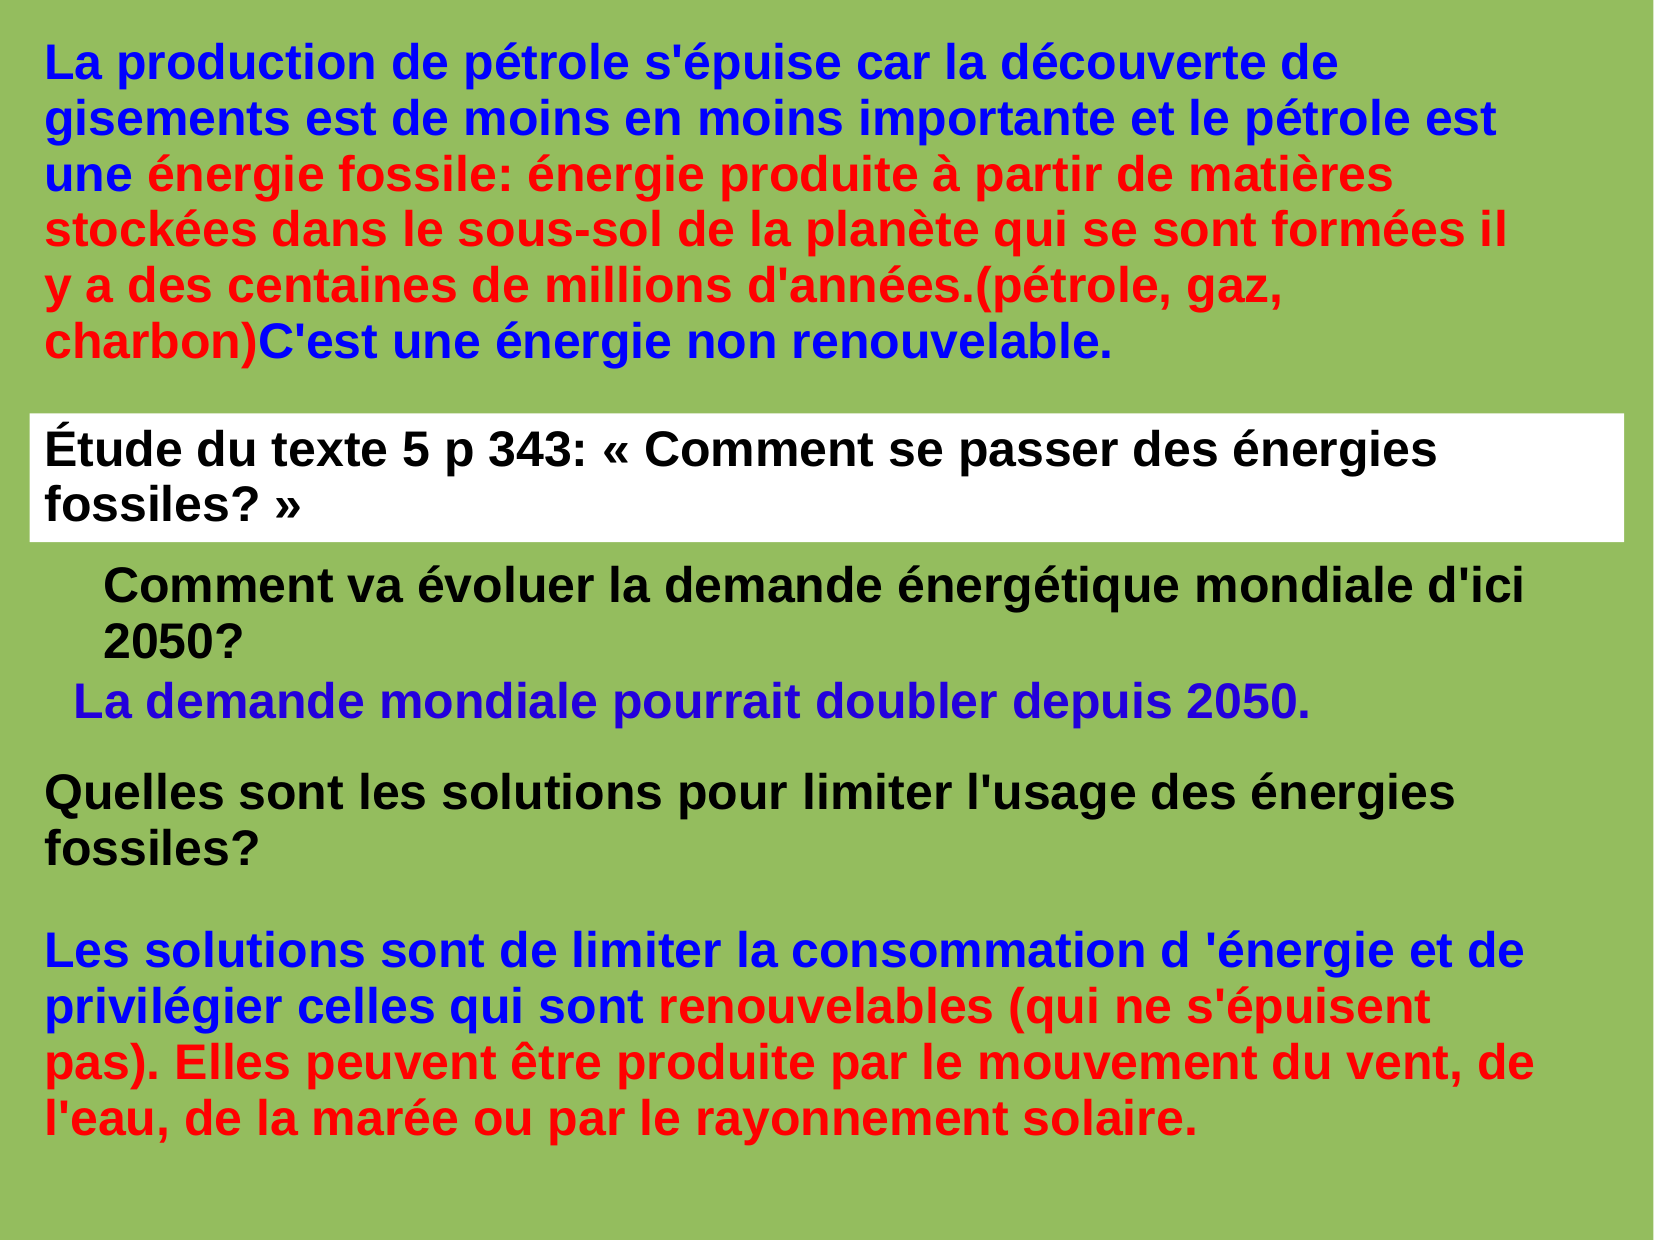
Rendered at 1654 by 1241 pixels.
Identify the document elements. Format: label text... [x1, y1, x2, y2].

text_box Comment va évoluer la demande énergétique mondiale d'ici 2050? [88, 550, 1625, 680]
text_box Étude du texte 5 p 343: « Comment se passer des énergies fossiles? » [29, 413, 1625, 543]
text_box La demande mondiale pourrait doubler depuis 2050. [59, 666, 1418, 739]
text_box Quelles sont les solutions pour limiter l'usage des énergies fossiles? [29, 757, 1625, 886]
text_box La production de pétrole s'épuise car la découverte de gisements est de moins en moins importante et le pétrole est une énergie fossile: énergie produite à partir de matières stockées dans le sous-sol de la planète qui se sont formées il y a des centaines de millions d'années.(pétrole, gaz, charbon)C'est une énergie non renouvelable. [29, 27, 1536, 384]
text_box Les solutions sont de limiter la consommation d 'énergie et de privilégier celles qui sont renouvelables (qui ne s'épuisent pas). Elles peuvent être produite par le mouvement du vent, de l'eau, de la marée ou par le rayonnement solaire. [29, 915, 1565, 1159]
